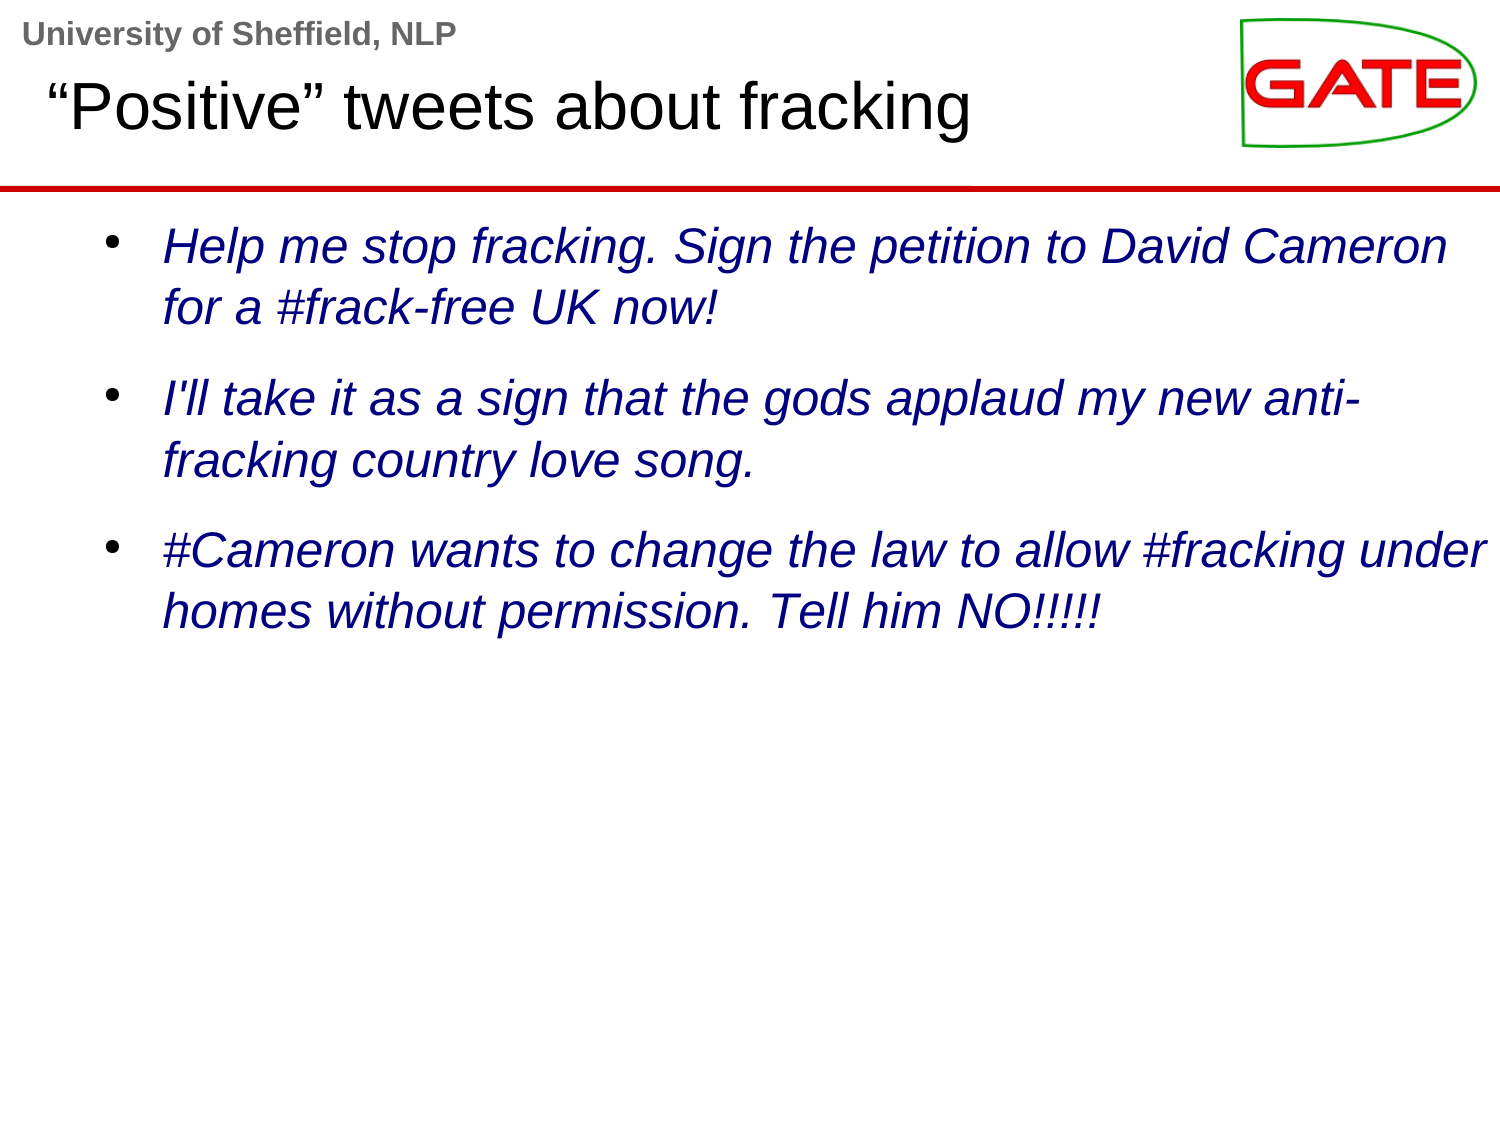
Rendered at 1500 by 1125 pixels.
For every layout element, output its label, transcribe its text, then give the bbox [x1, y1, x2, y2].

list Help me stop fracking. Sign the petition to David Cameron for a #frack-free UK now! I'll take it as a sign that the gods applaud my new anti-fracking country love song. #Cameron wants to change the law to allow #fracking under homes without permission. Tell him NO!!!!! [47, 212, 1500, 1048]
picture [1240, 18, 1477, 148]
title “Positive” tweets about fracking [47, 47, 1267, 168]
